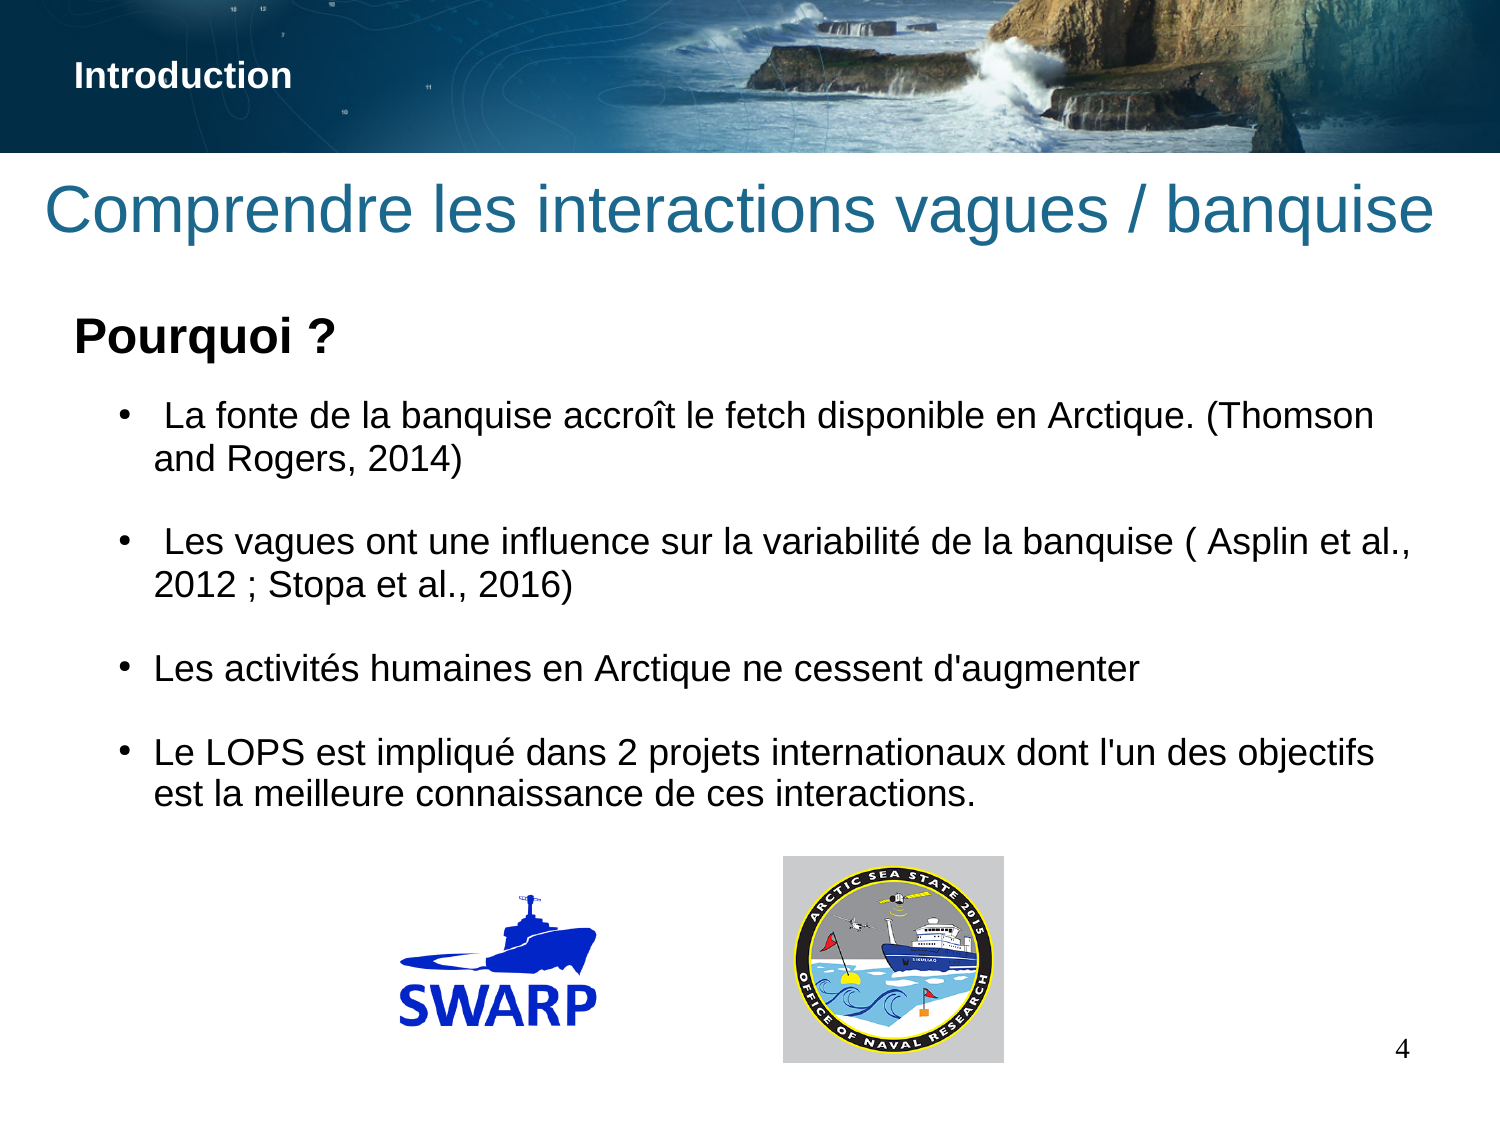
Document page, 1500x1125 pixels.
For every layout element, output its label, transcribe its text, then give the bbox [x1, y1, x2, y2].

picture [783, 856, 1004, 1063]
text_box Pourquoi ? [59, 293, 591, 414]
picture [0, 0, 1500, 153]
picture [383, 885, 617, 1034]
title Comprendre les interactions vagues / banquise [29, 118, 1500, 294]
text_box La fonte de la banquise accroît le fetch disponible en Arctique. (Thomson and Rogers, 2014) Les vagues ont une influence sur la variabilité de la banquise ( Asplin et al., 2012 ; Stopa et al., 2016) Les activités humaines en Arctique ne cessent d'augmenter Le LOPS est impliqué dans 2 projets internationaux dont l'un des objectifs est la meilleure connaissance de ces interactions. [118, 395, 1418, 815]
title Introduction [59, 29, 355, 119]
